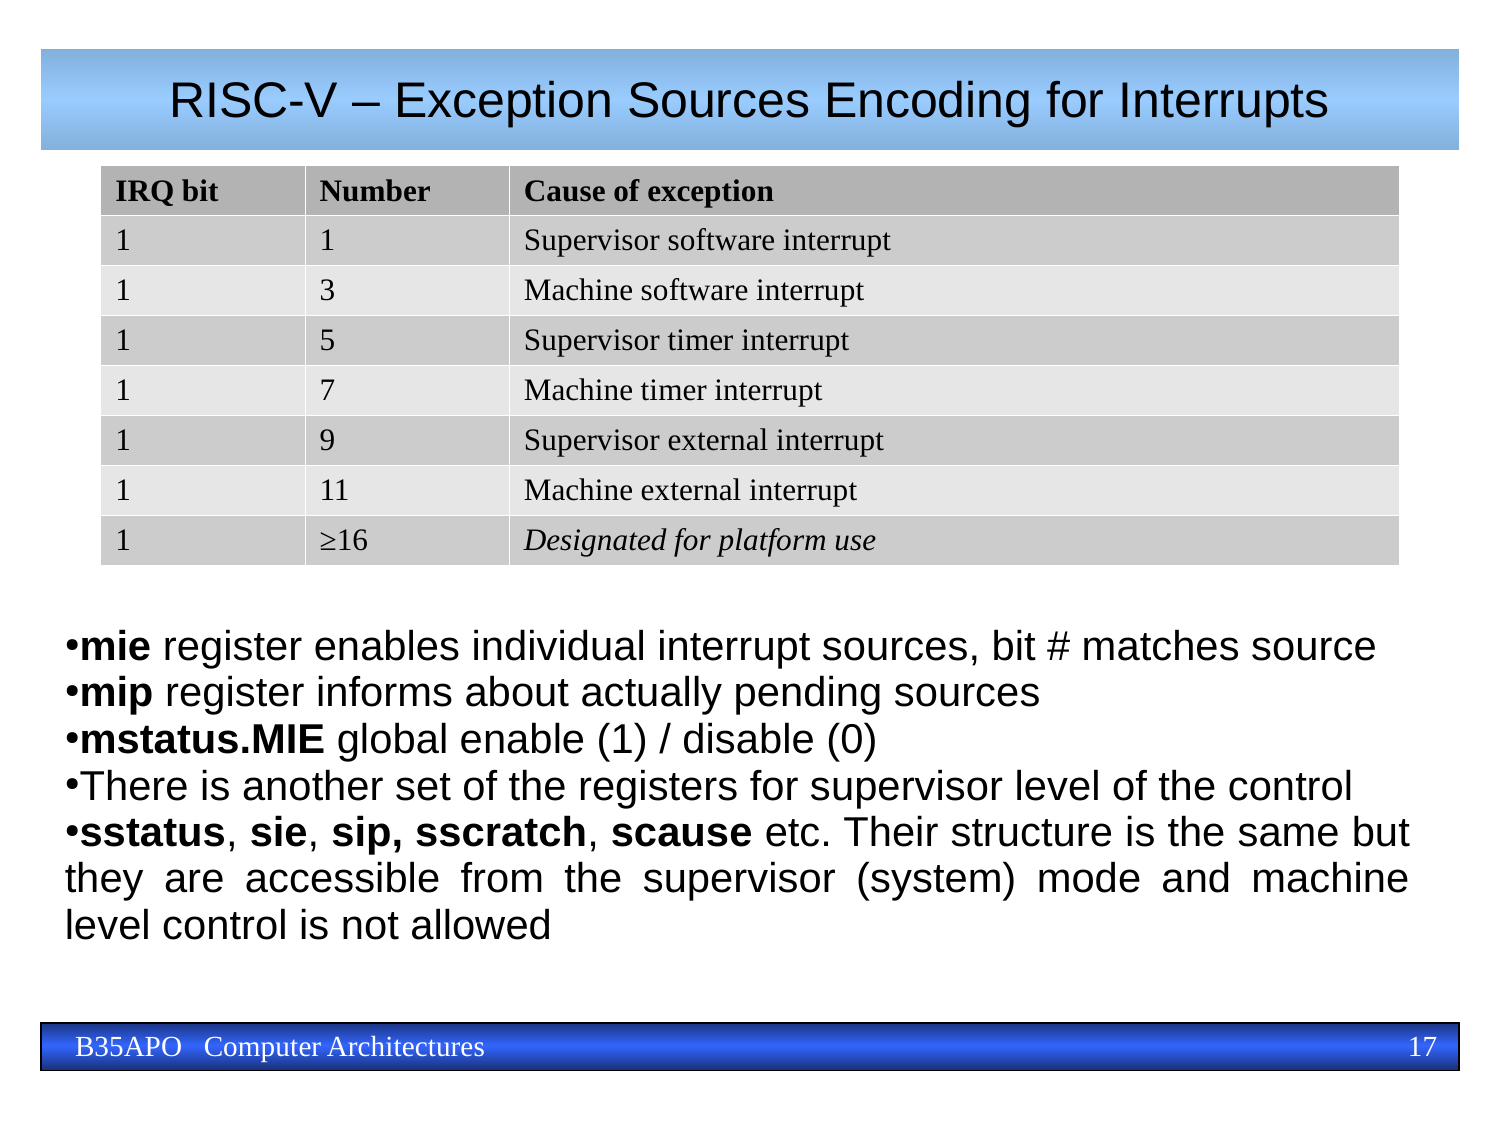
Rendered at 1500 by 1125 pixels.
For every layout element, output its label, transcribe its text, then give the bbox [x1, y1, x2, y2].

table_header Number [306, 166, 509, 215]
table_cell 1 [101, 366, 305, 415]
table_cell 7 [306, 366, 509, 415]
table_header IRQ bit [101, 166, 305, 215]
table_cell 5 [306, 316, 509, 365]
table_cell 1 [306, 216, 509, 265]
title RISC-V – Exception Sources Encoding for Interrupts [41, 49, 1459, 150]
table_cell Machine external interrupt [510, 466, 1399, 515]
table_cell 3 [306, 266, 509, 315]
table_cell Machine software interrupt [510, 266, 1399, 315]
table_cell Designated for platform use [510, 516, 1399, 565]
table_cell 1 [101, 516, 305, 565]
table_cell 1 [101, 416, 305, 465]
table_cell 1 [101, 266, 305, 315]
table_cell 1 [101, 316, 305, 365]
table_cell 1 [101, 216, 305, 265]
table_cell Supervisor external interrupt [510, 416, 1399, 465]
table_cell 11 [306, 466, 509, 515]
table_cell 1 [101, 466, 305, 515]
table_cell Supervisor timer interrupt [510, 316, 1399, 365]
table_cell Supervisor software interrupt [510, 216, 1399, 265]
table_cell ≥16 [306, 516, 509, 565]
table_cell Machine timer interrupt [510, 366, 1399, 415]
table_cell 9 [306, 416, 509, 465]
text_box mie register enables individual interrupt sources, bit # matches source mip register informs about actually pending sources mstatus.MIE global enable (1) / disable (0) There is another set of the registers for supervisor level of the control sstatus, sie, sip, sscratch, scause etc. Their structure is the same but they are accessible from the supervisor (system) mode and machine level control is not allowed [49, 615, 1426, 956]
table_header Cause of exception [510, 166, 1399, 215]
